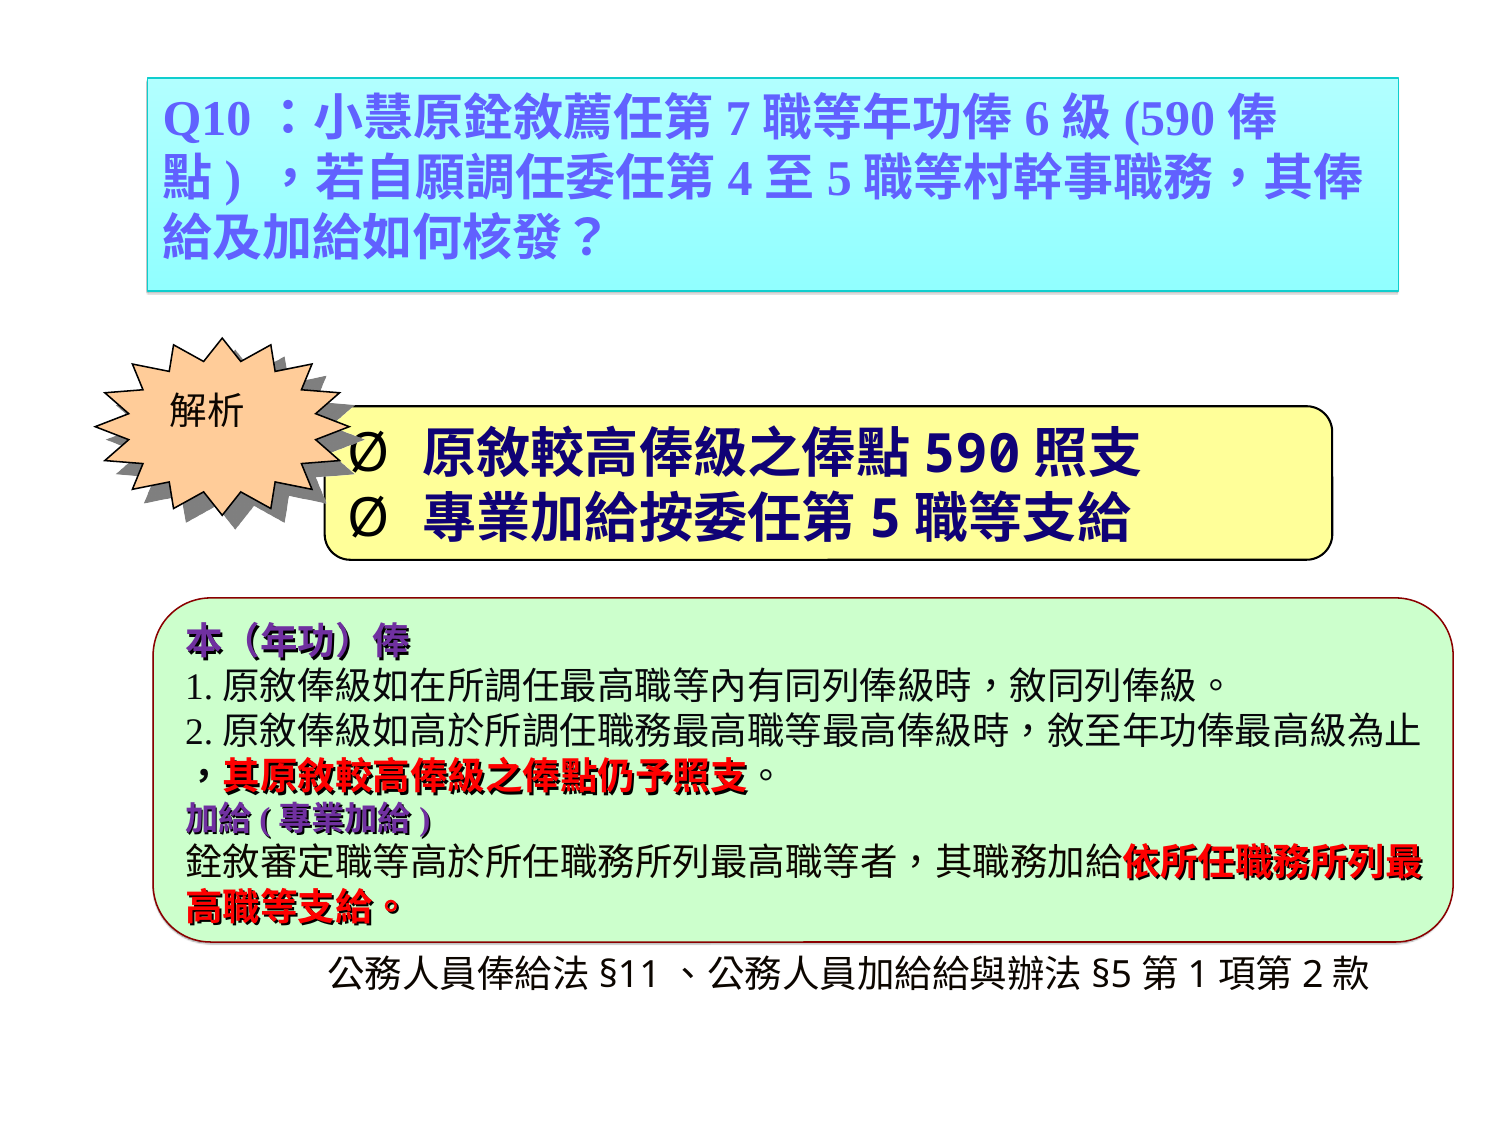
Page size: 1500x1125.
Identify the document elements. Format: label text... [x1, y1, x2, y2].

text_box Q10：小慧原銓敘薦任第7職等年功俸6級(590俸 點) ，若自願調任委任第4至5職等村幹事職務，其俸給及加給如何核發？ [147, 78, 1399, 291]
text_box 解析 [95, 338, 350, 516]
text_box 原敘較高俸級之俸點590照支 專業加給按委任第5職等支給 [324, 406, 1333, 560]
text_box 本（年功）俸 1.原敘俸級如在所調任最高職等內有同列俸級時，敘同列俸級。 2.原敘俸級如高於所調任職務最高職等最高俸級時，敘至年功俸最高級為止 ，其原敘較高俸級之俸點仍予照支。 加給(專業加給) 銓敘審定職等高於所任職務所列最高職等者，其職務加給依所任職務所列最 高職等支給。 [153, 597, 1454, 943]
text_box 公務人員俸給法§11、公務人員加給給與辦法§5第1項第2款 [312, 941, 1399, 1003]
